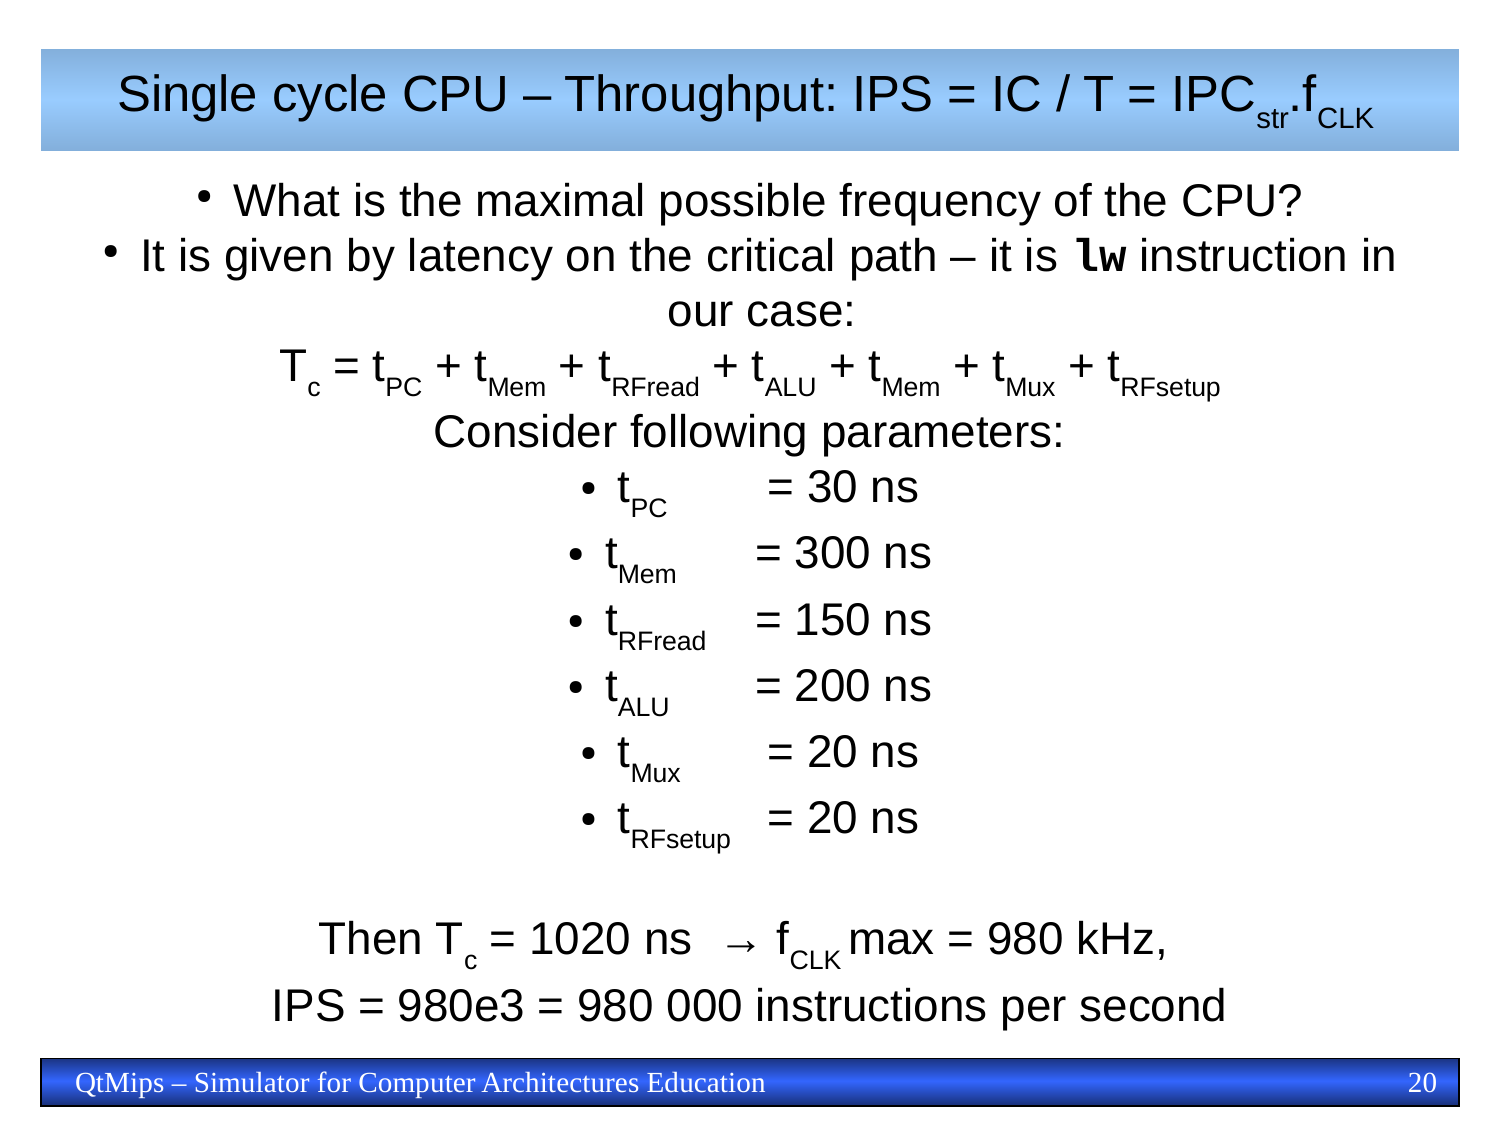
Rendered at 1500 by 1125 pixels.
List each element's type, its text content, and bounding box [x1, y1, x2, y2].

text_box What is the maximal possible frequency of the CPU? It is given by latency on the critical path – it is lw instruction in our case: Tc = tPC + tMem + tRFread + tALU + tMem + tMux + tRFsetup Consider following parameters: tPC = 30 ns tMem = 300 ns tRFread = 150 ns tALU = 200 ns tMux = 20 ns tRFsetup = 20 ns Then Tc = 1020 ns → fCLK max = 980 kHz, IPS = 980e3 = 980 000 instructions per second [49, 163, 1450, 988]
title Single cycle CPU – Throughput: IPS = IC / T = IPCstr.fCLK [41, 49, 1459, 151]
